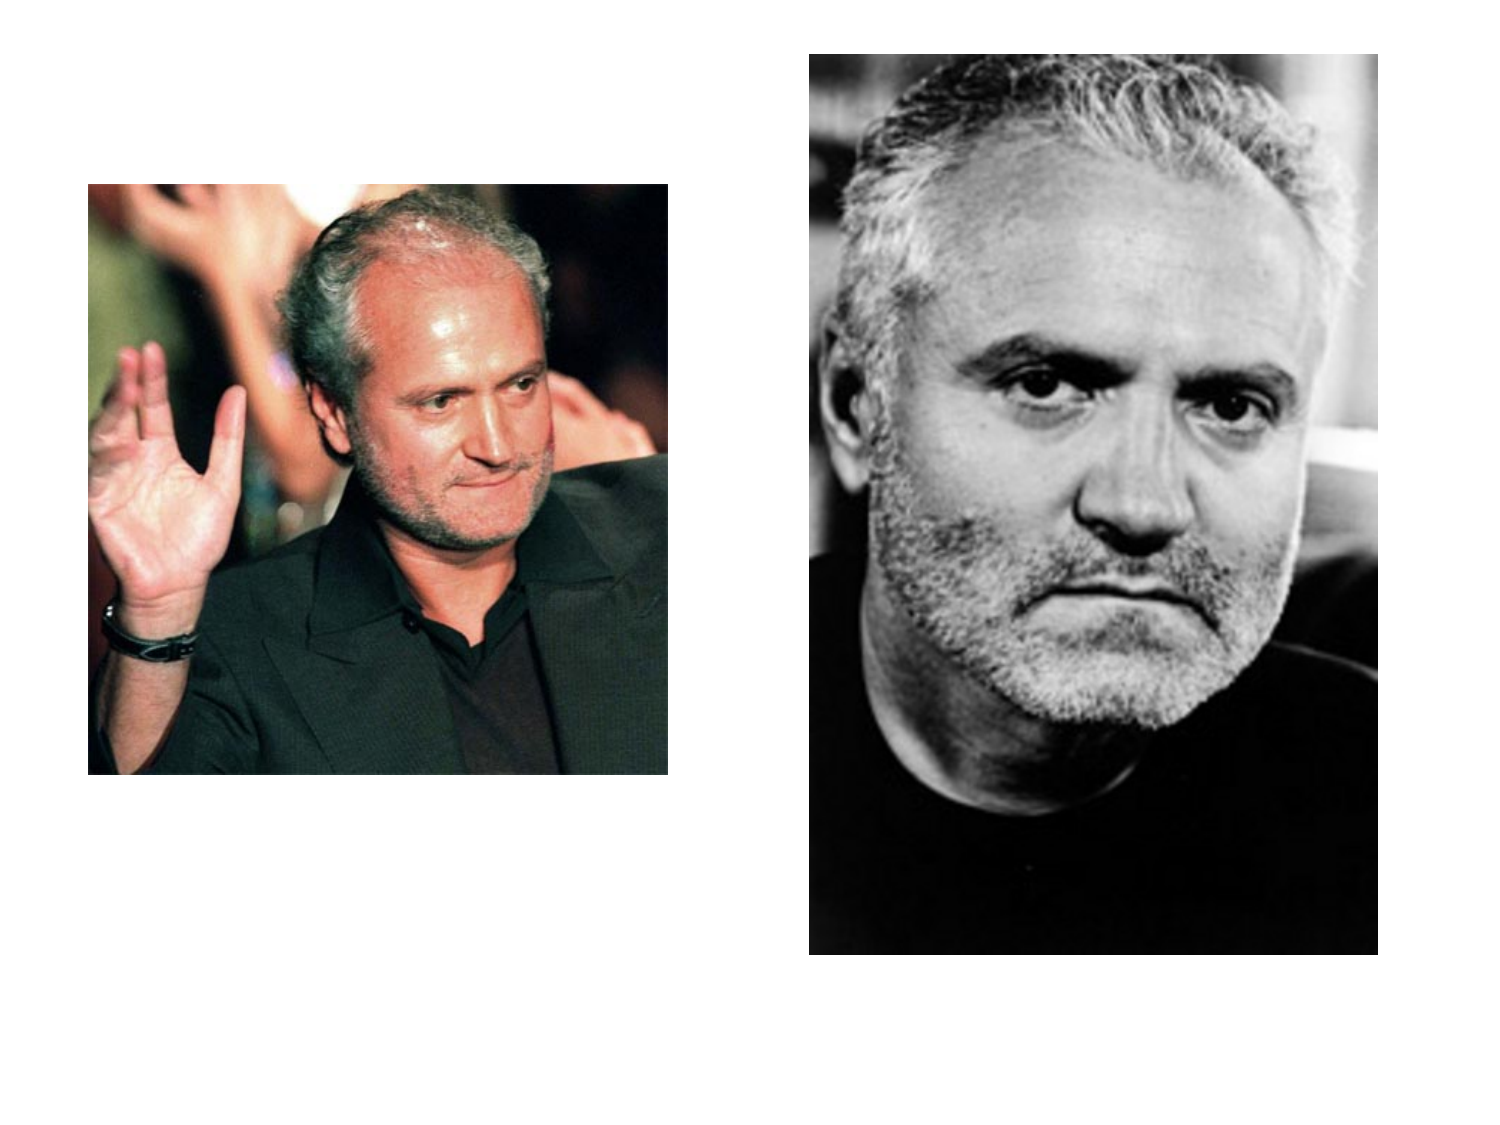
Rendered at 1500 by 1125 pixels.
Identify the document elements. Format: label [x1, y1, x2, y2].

picture [809, 54, 1378, 955]
picture [88, 184, 668, 775]
